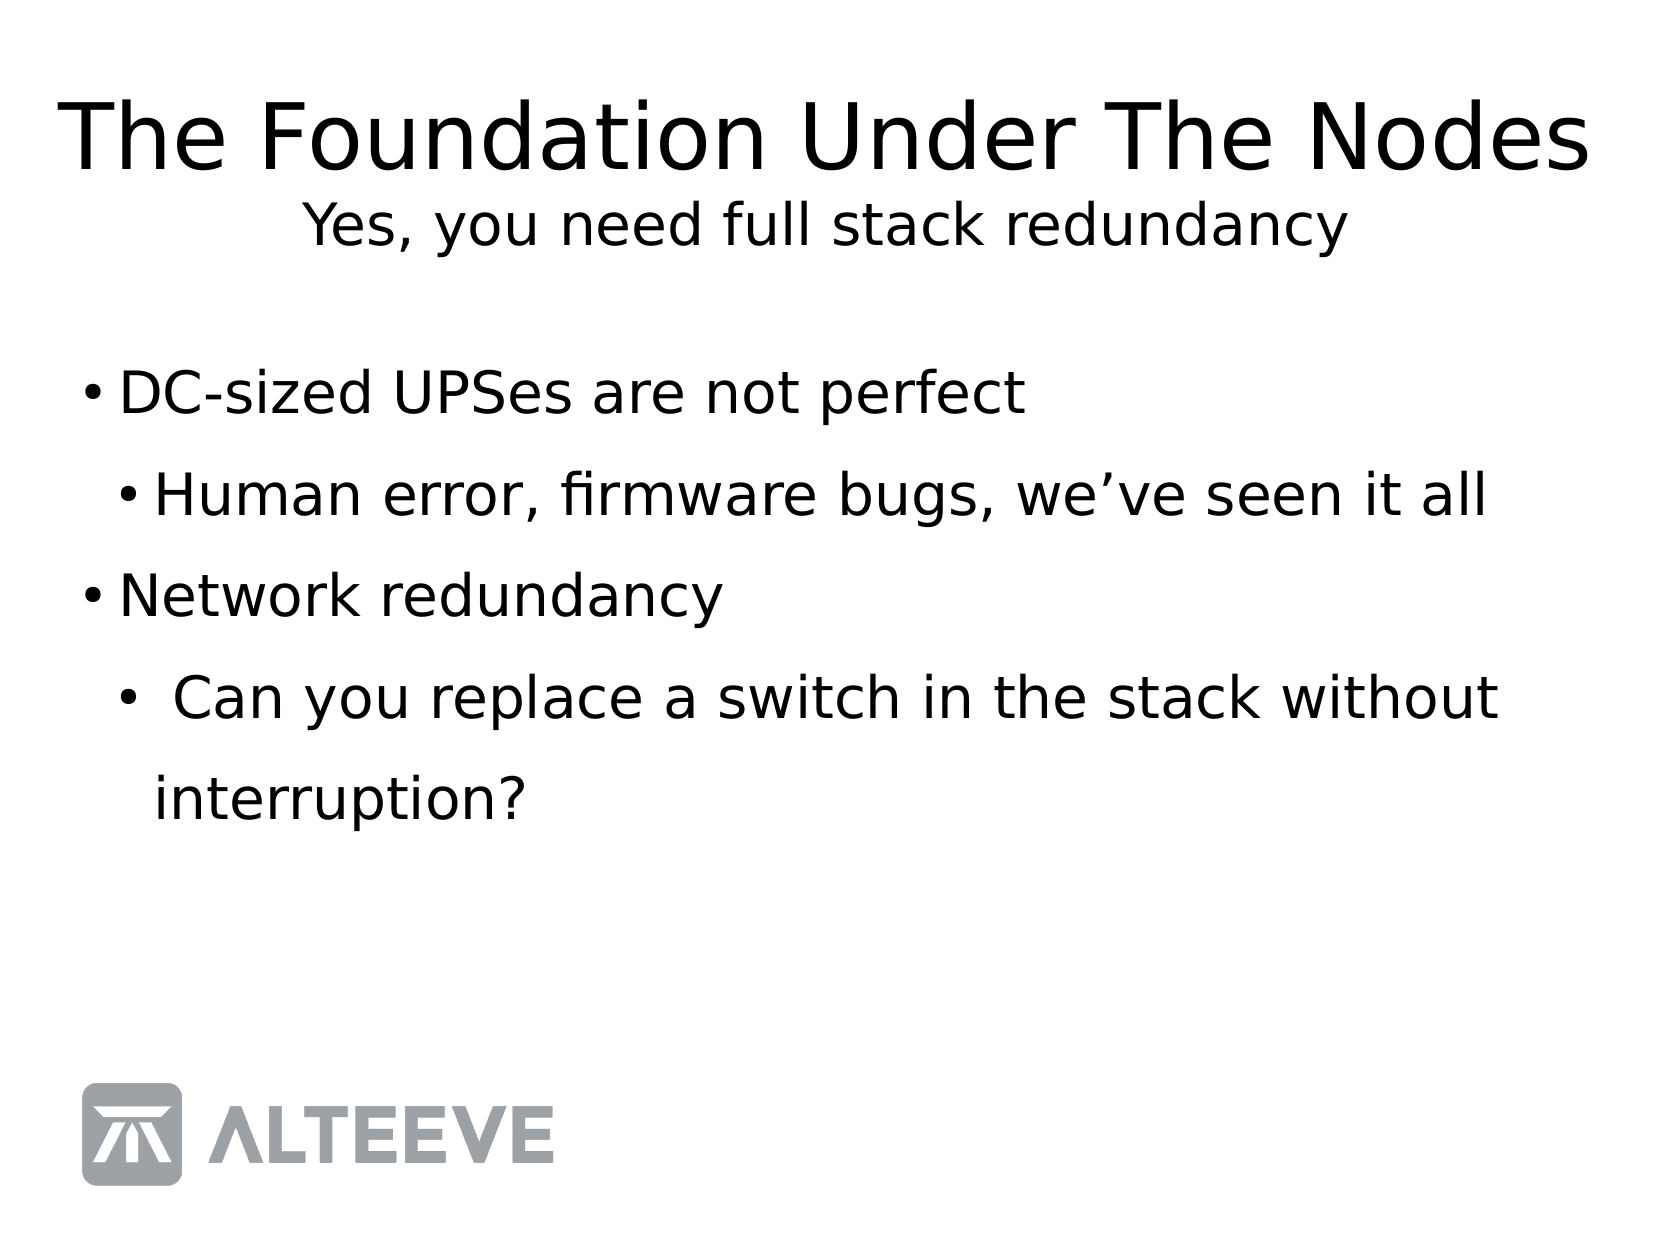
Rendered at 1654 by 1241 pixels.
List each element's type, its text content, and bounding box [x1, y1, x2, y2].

subtitle DC-sized UPSes are not perfect Human error, firmware bugs, we’ve seen it all Network redundancy Can you replace a switch in the stack without interruption? [82, 374, 1571, 1039]
picture [70, 1074, 566, 1193]
text_box The Foundation Under The Nodes Yes, you need full stack redundancy [35, 76, 1619, 374]
